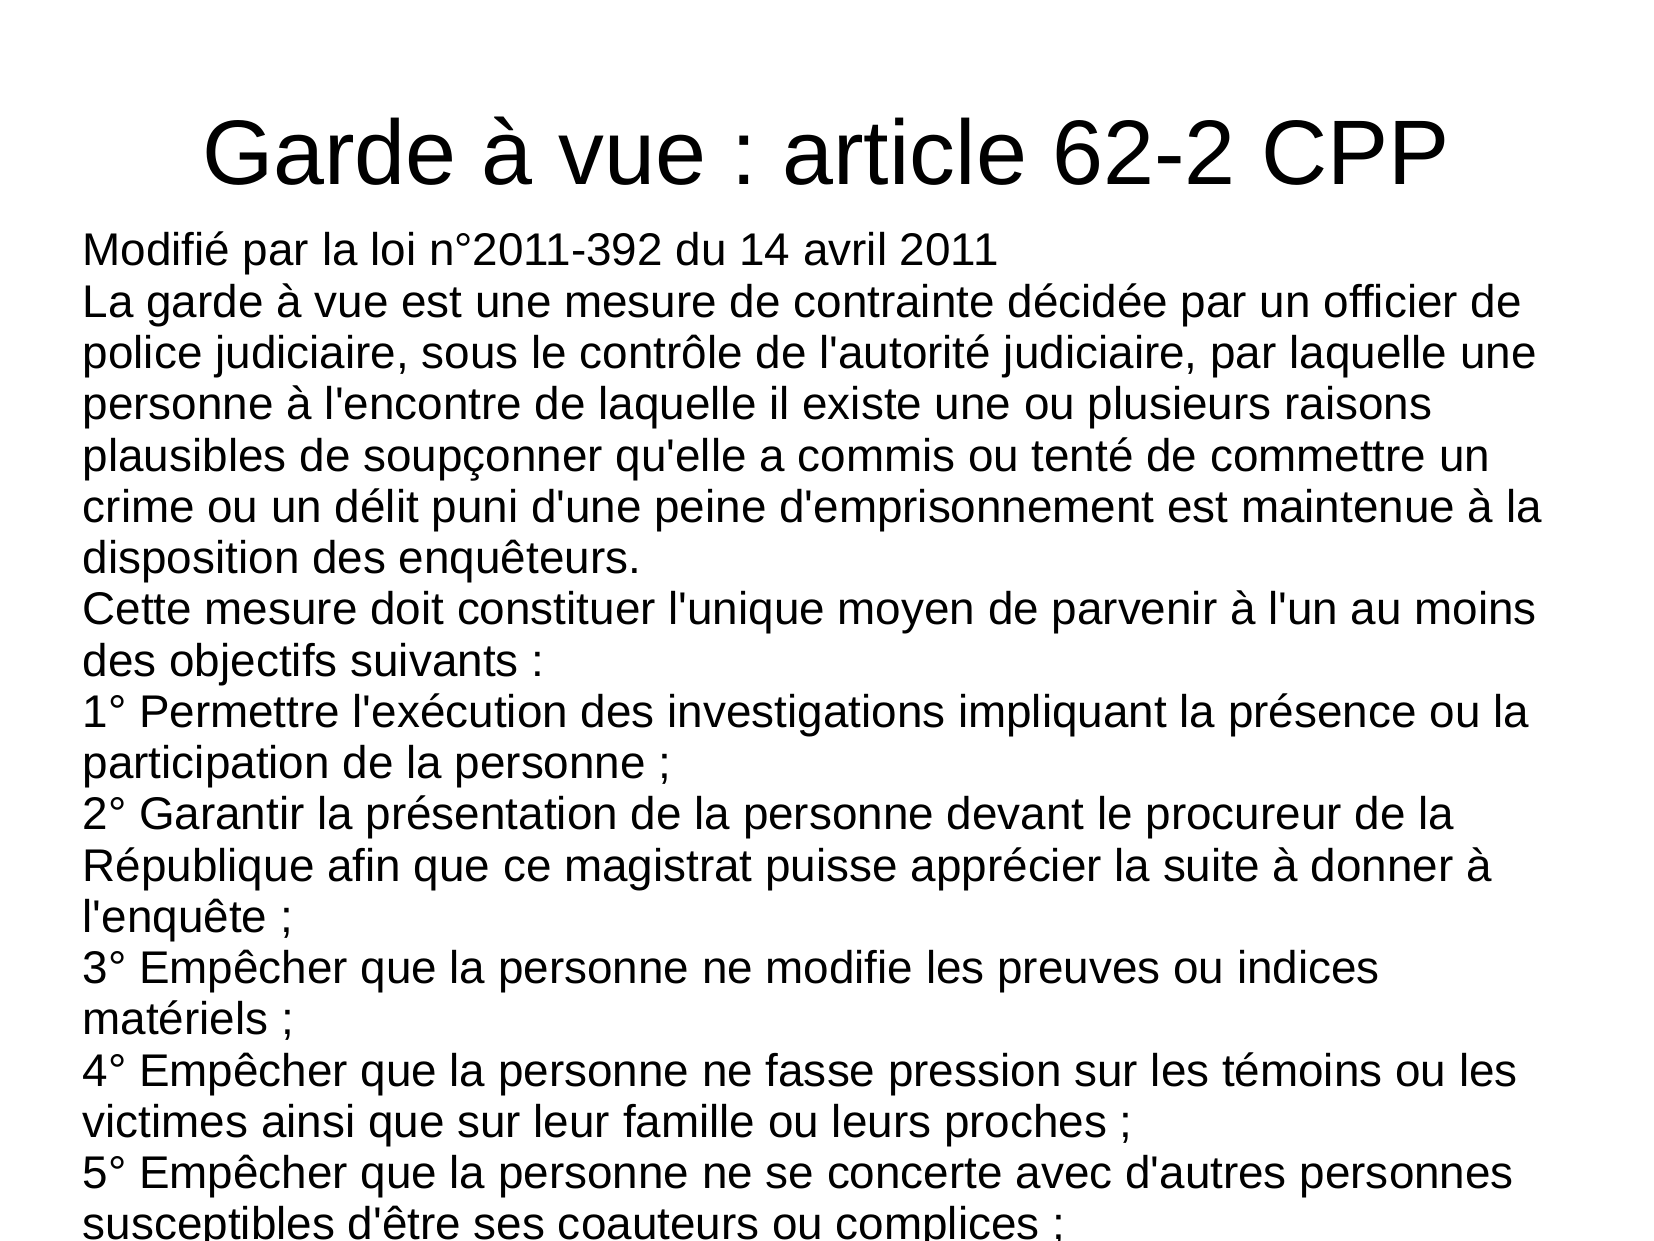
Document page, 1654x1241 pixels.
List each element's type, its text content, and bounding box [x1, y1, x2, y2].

list Modifié par la loi n°2011-392 du 14 avril 2011 La garde à vue est une mesure de contrainte décidée par un officier de police judiciaire, sous le contrôle de l'autorité judiciaire, par laquelle une personne à l'encontre de laquelle il existe une ou plusieurs raisons plausibles de soupçonner qu'elle a commis ou tenté de commettre un crime ou un délit puni d'une peine d'emprisonnement est maintenue à la disposition des enquêteurs. Cette mesure doit constituer l'unique moyen de parvenir à l'un au moins des objectifs suivants : 1° Permettre l'exécution des investigations impliquant la présence ou la participation de la personne ; 2° Garantir la présentation de la personne devant le procureur de la République afin que ce magistrat puisse apprécier la suite à donner à l'enquête ; 3° Empêcher que la personne ne modifie les preuves ou indices matériels ; 4° Empêcher que la personne ne fasse pression sur les témoins ou les victimes ainsi que sur leur famille ou leurs proches ; 5° Empêcher que la personne ne se concerte avec d'autres personnes susceptibles d'être ses coauteurs ou complices ; 6° Garantir la mise en œuvre des mesures destinées à faire cesser le crime ou le délit. [82, 224, 1571, 1241]
title Garde à vue : article 62-2 CPP [82, 49, 1571, 224]
